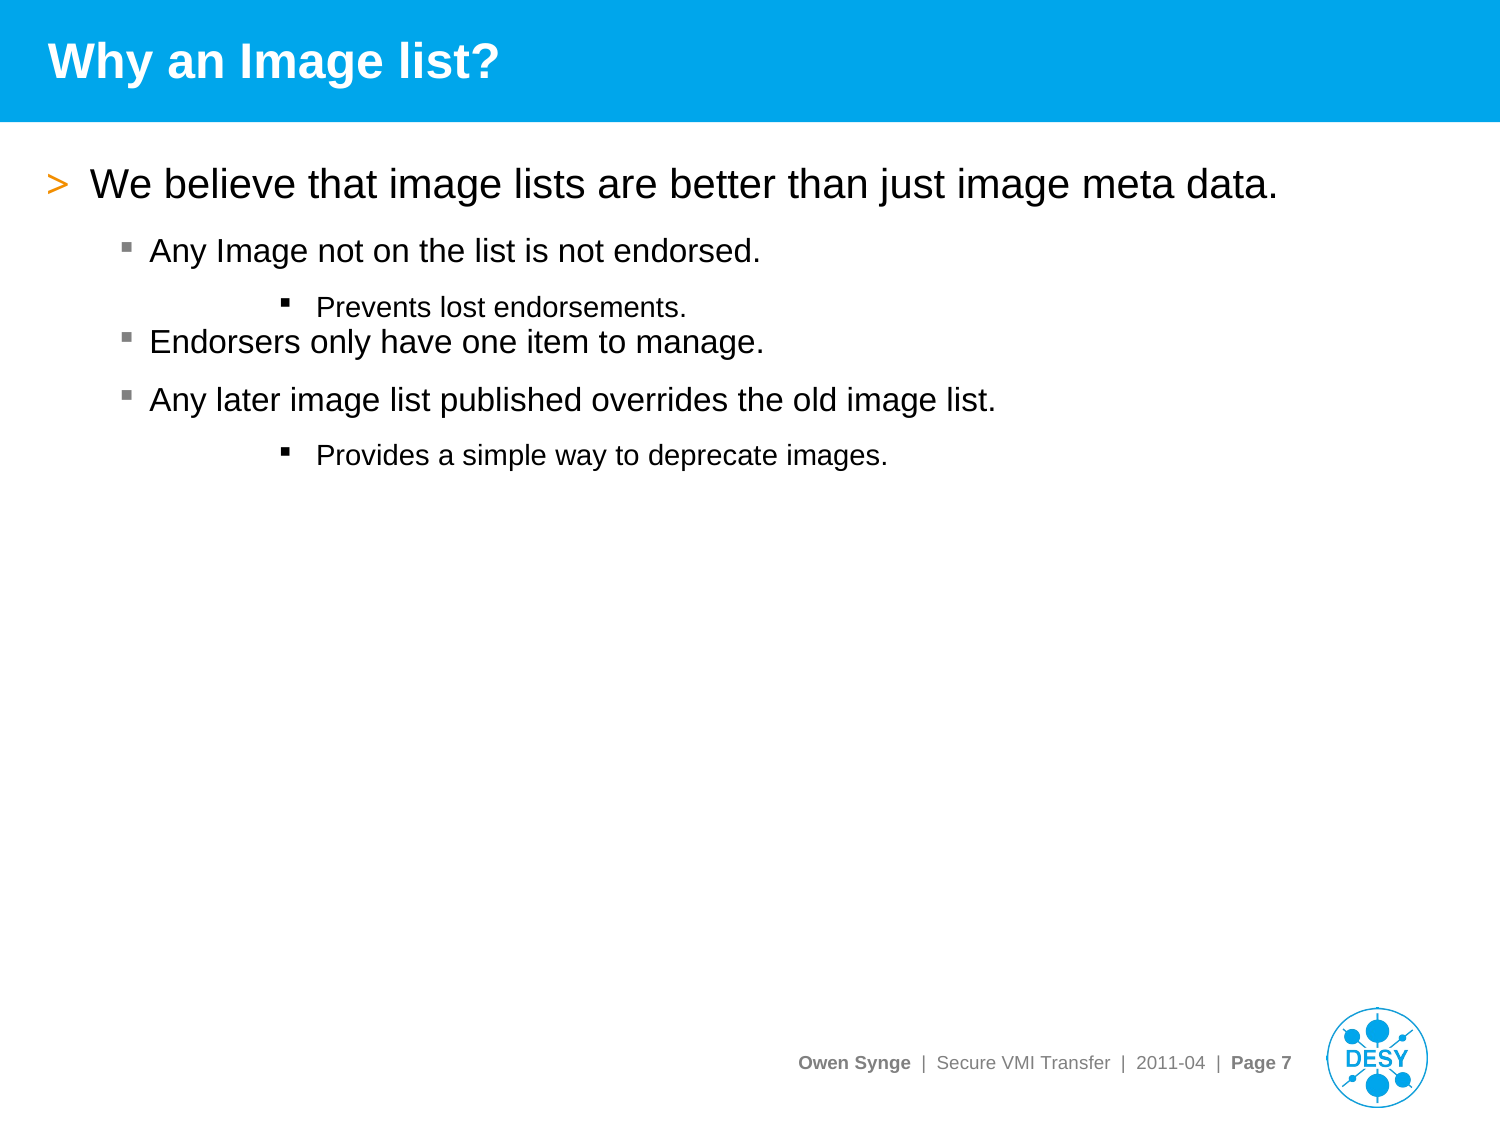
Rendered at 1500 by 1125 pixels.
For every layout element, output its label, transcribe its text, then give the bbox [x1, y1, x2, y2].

title Why an Image list? [47, 24, 1446, 99]
picture [1326, 1007, 1428, 1108]
list We believe that image lists are better than just image meta data. Any Image not on the list is not endorsed. Prevents lost endorsements. Endorsers only have one item to manage. Any later image list published overrides the old image list. Provides a simple way to deprecate images. [46, 160, 1444, 889]
